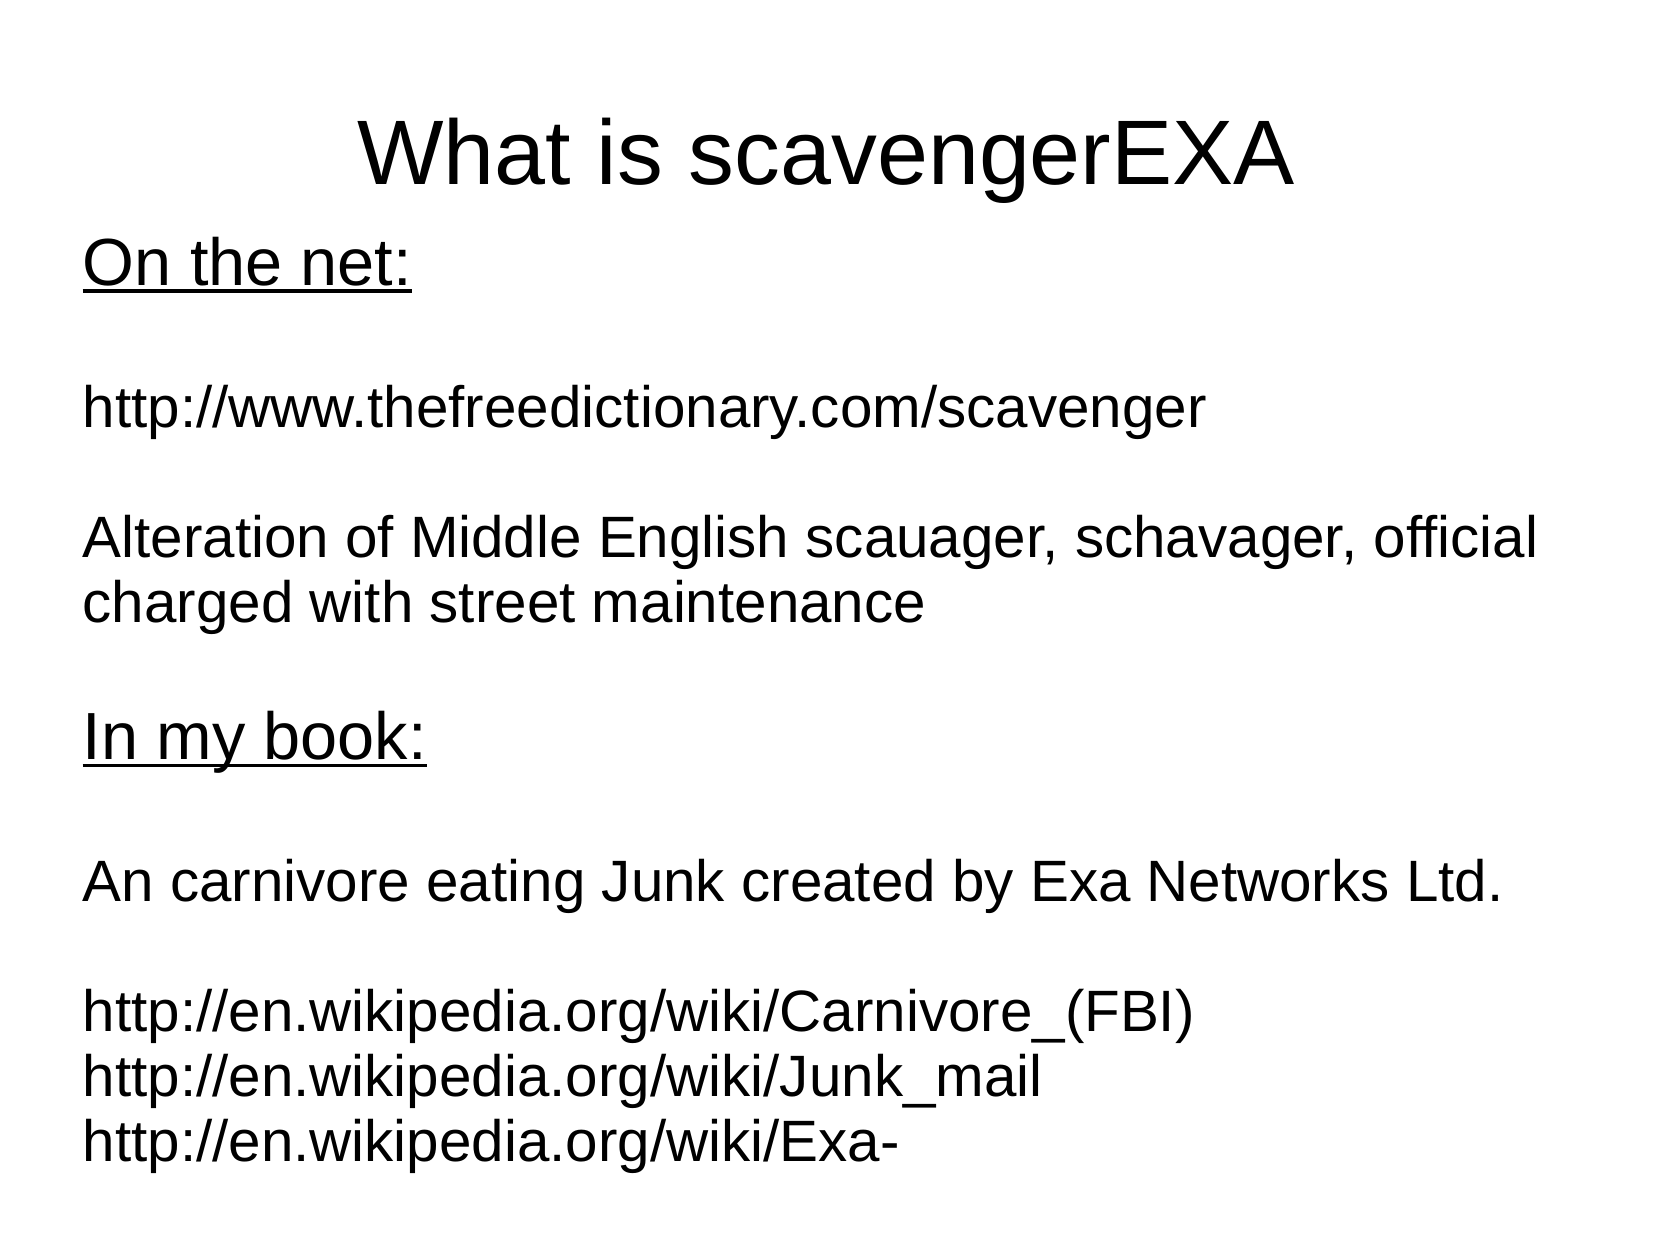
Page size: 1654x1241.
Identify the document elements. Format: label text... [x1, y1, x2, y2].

title What is scavengerEXA [82, 56, 1571, 225]
subtitle On the net: http://www.thefreedictionary.com/scavenger Alteration of Middle English scauager, schavager, official charged with street maintenance In my book: An carnivore eating Junk created by Exa Networks Ltd. http://en.wikipedia.org/wiki/Carnivore_(FBI) http://en.wikipedia.org/wiki/Junk_mail http://en.wikipedia.org/wiki/Exa- [82, 225, 1571, 1174]
